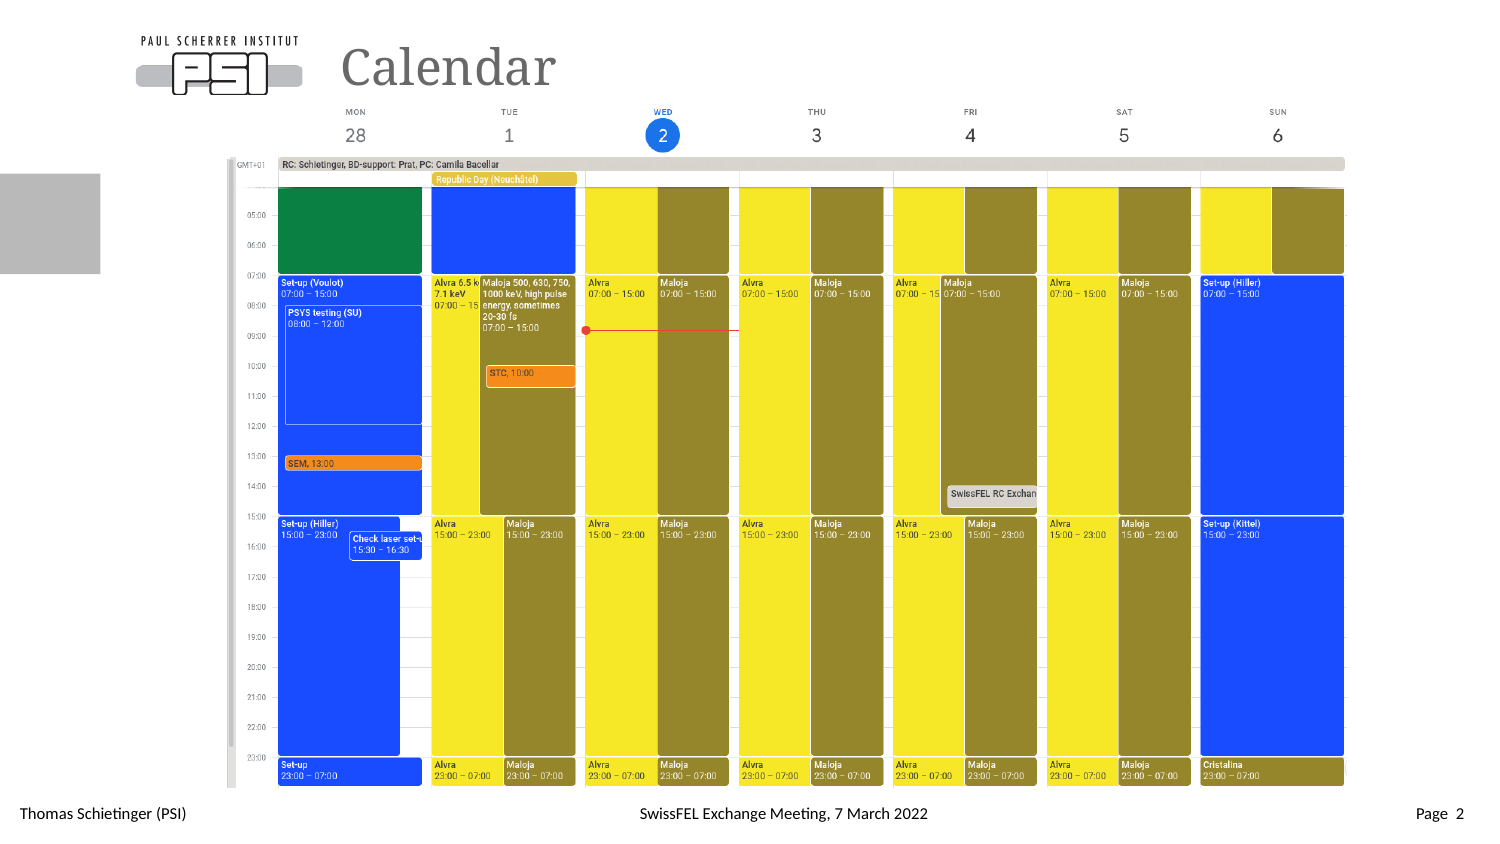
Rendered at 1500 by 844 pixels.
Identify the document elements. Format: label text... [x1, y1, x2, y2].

picture [218, 98, 1347, 788]
title Calendar [340, 35, 1442, 98]
